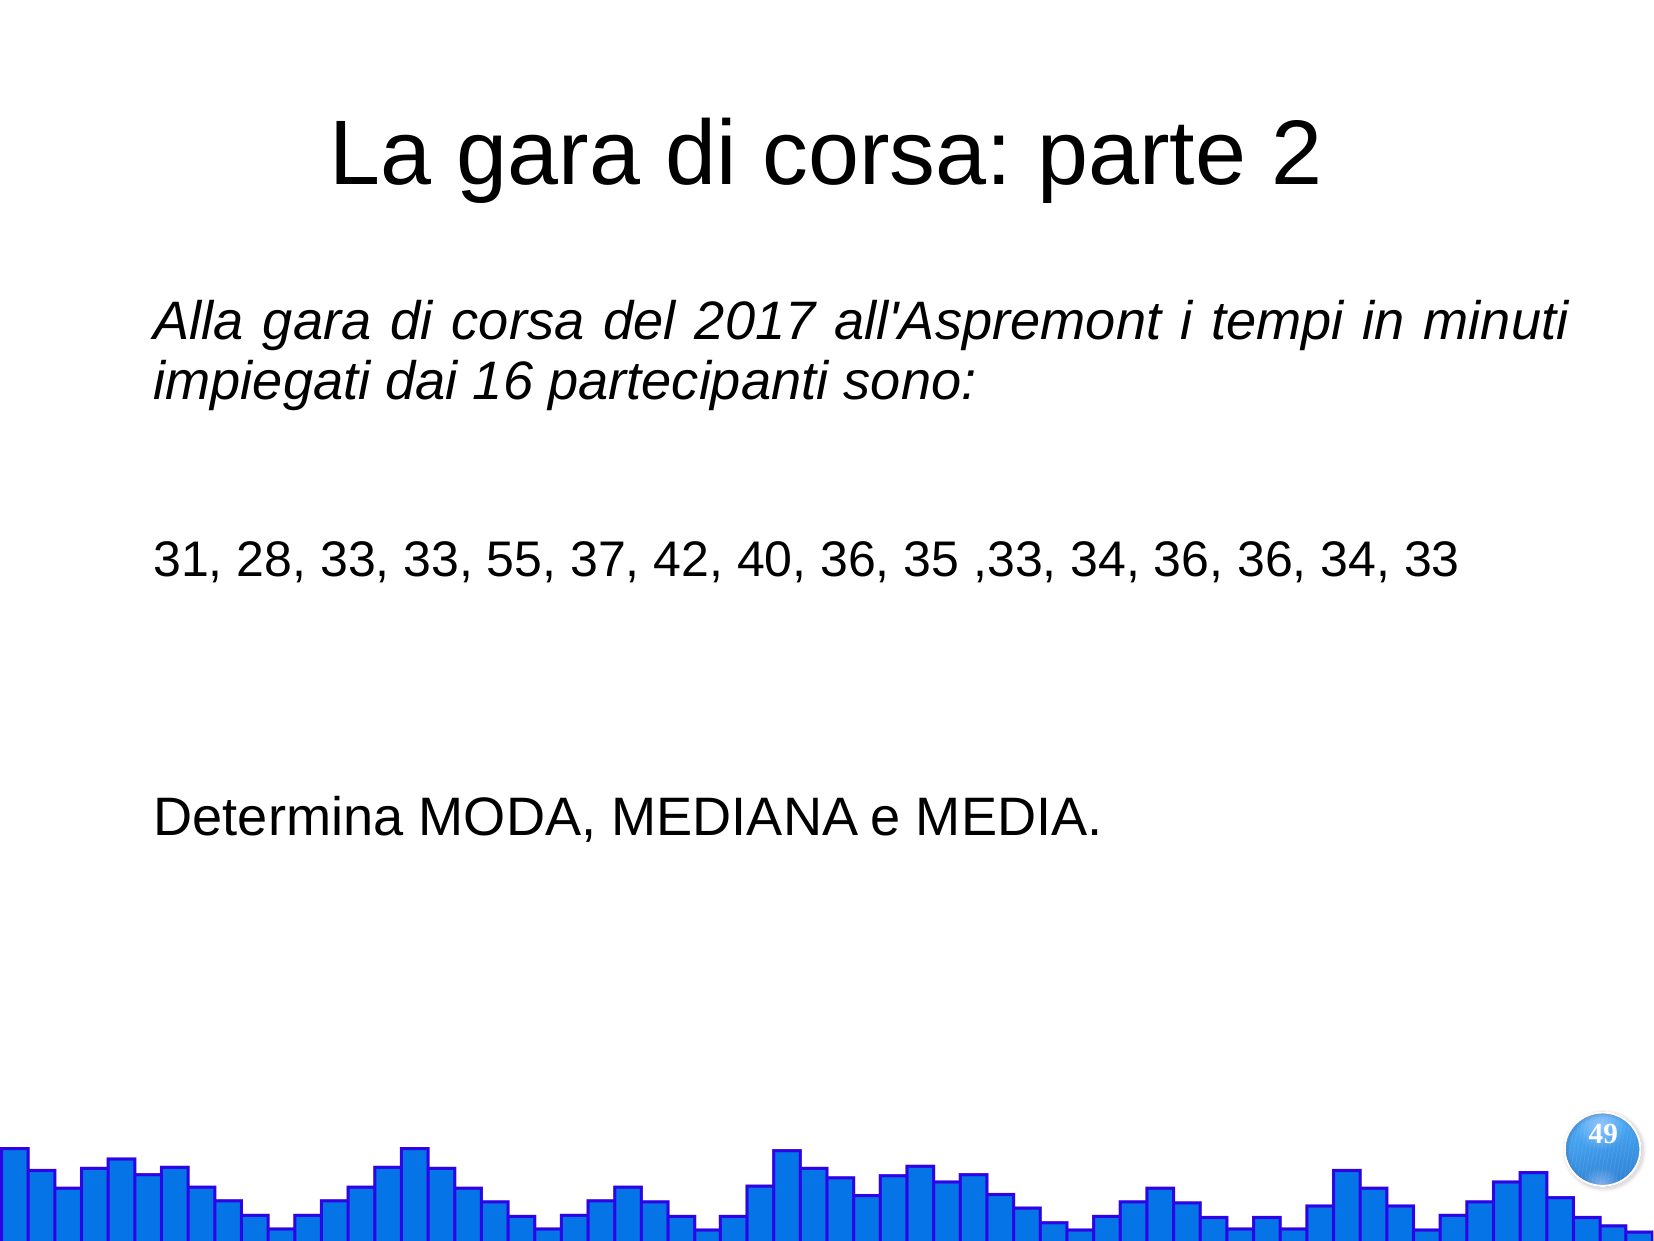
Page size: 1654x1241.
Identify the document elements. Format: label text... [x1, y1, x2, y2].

title La gara di corsa: parte 2 [82, 49, 1571, 257]
picture [0, 1147, 1654, 1241]
list Alla gara di corsa del 2017 all'Aspremont i tempi in minuti impiegati dai 16 partecipanti sono: 31, 28, 33, 33, 55, 37, 42, 40, 36, 35 ,33, 34, 36, 36, 34, 33 Determina MODA, MEDIANA e MEDIA. [82, 290, 1571, 1010]
